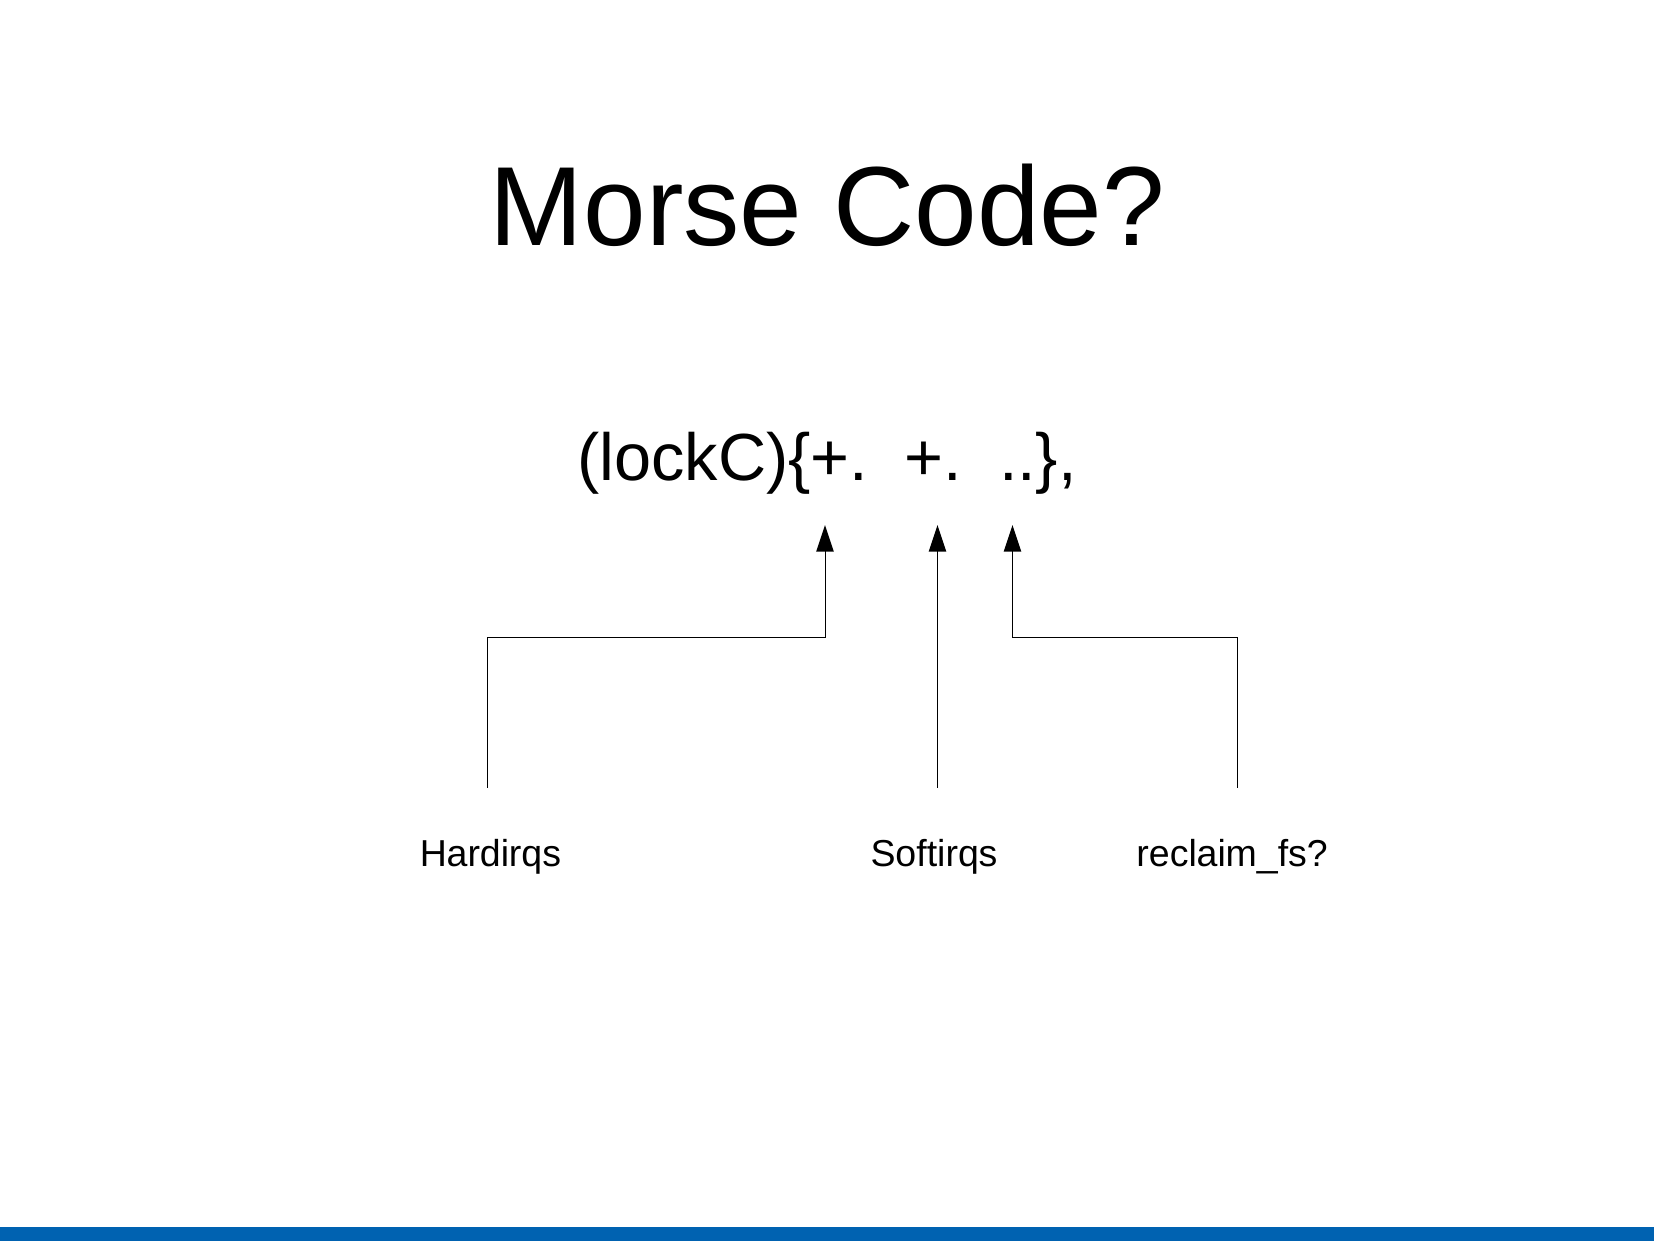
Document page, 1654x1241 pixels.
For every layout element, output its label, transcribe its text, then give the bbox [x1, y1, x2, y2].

title Morse Code? [121, 110, 1534, 303]
text_box (lockC){+. +. ..}, [562, 412, 1126, 503]
text_box Hardirqs [405, 825, 576, 882]
text_box Softirqs [855, 825, 1013, 882]
text_box reclaim_fs? [1121, 825, 1343, 882]
